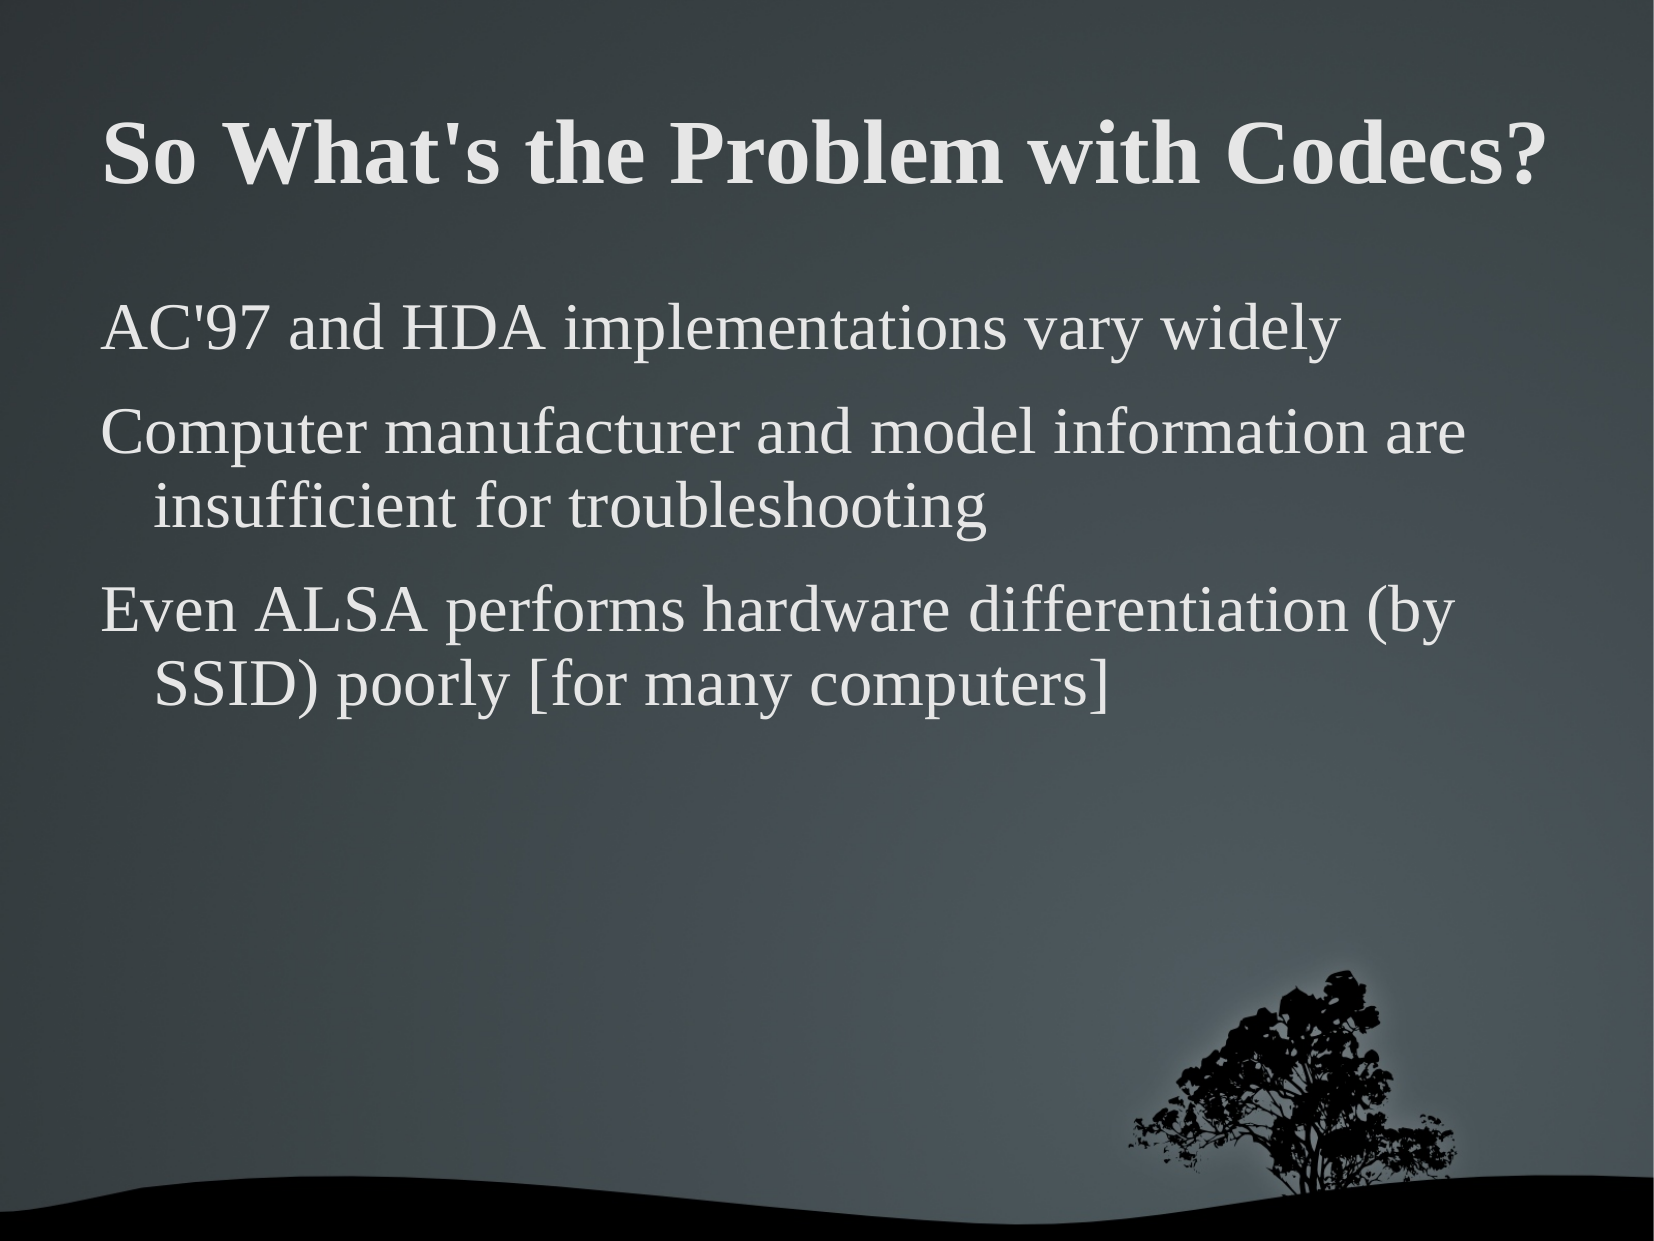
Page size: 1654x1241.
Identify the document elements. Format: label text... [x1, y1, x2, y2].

title So What's the Problem with Codecs? [82, 56, 1571, 250]
picture [0, 0, 1654, 1241]
list AC'97 and HDA implementations vary widely Computer manufacturer and model information are insufficient for troubleshooting Even ALSA performs hardware differentiation (by SSID) poorly [for many computers] [82, 290, 1571, 1094]
